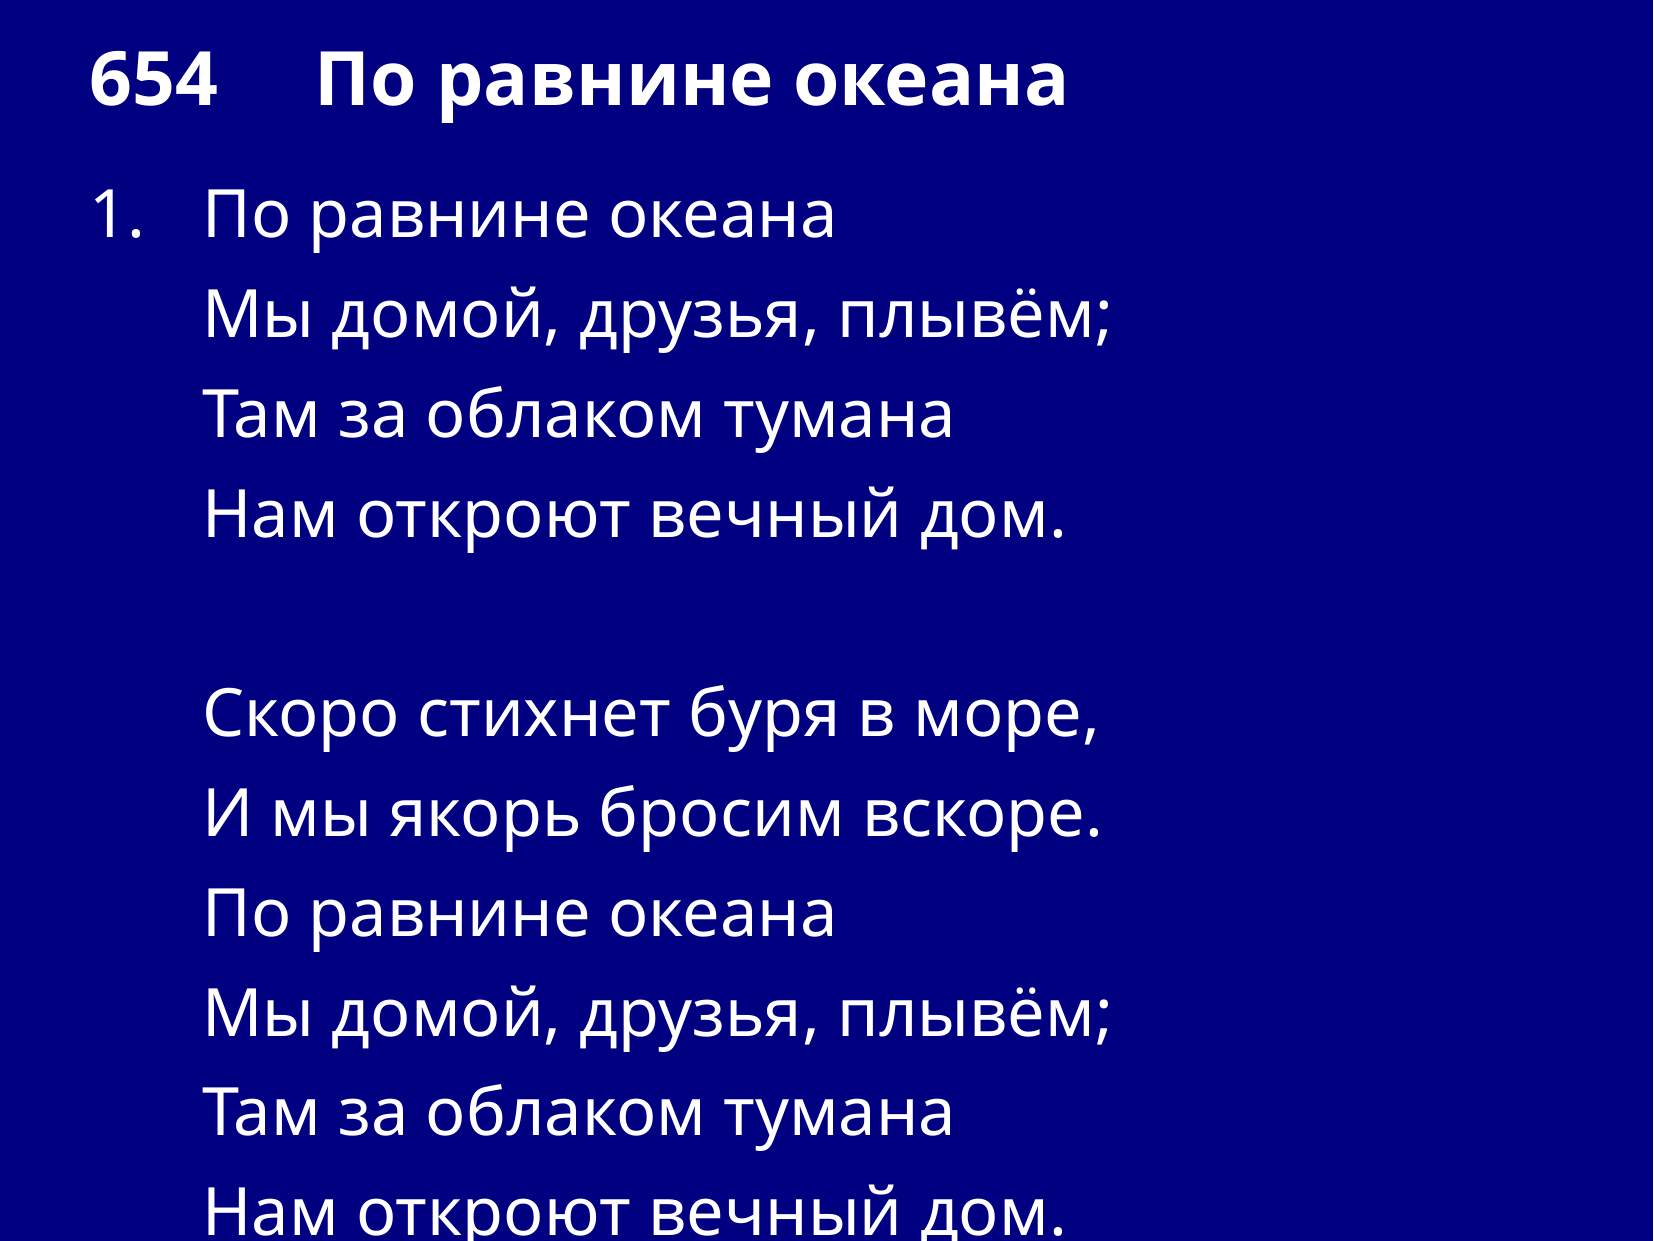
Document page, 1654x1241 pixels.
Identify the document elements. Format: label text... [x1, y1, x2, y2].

text_box 1. По равнине океана Мы домой, друзья, плывём; Там за облаком тумана Нам откроют вечный дом. Скоро стихнет буря в море, И мы якорь бросим вскоре. По равнине океана Мы домой, друзья, плывём; Там за облаком тумана Нам откроют вечный дом. [75, 150, 1576, 1163]
text_box 654 По равнине океана [75, 18, 1576, 131]
